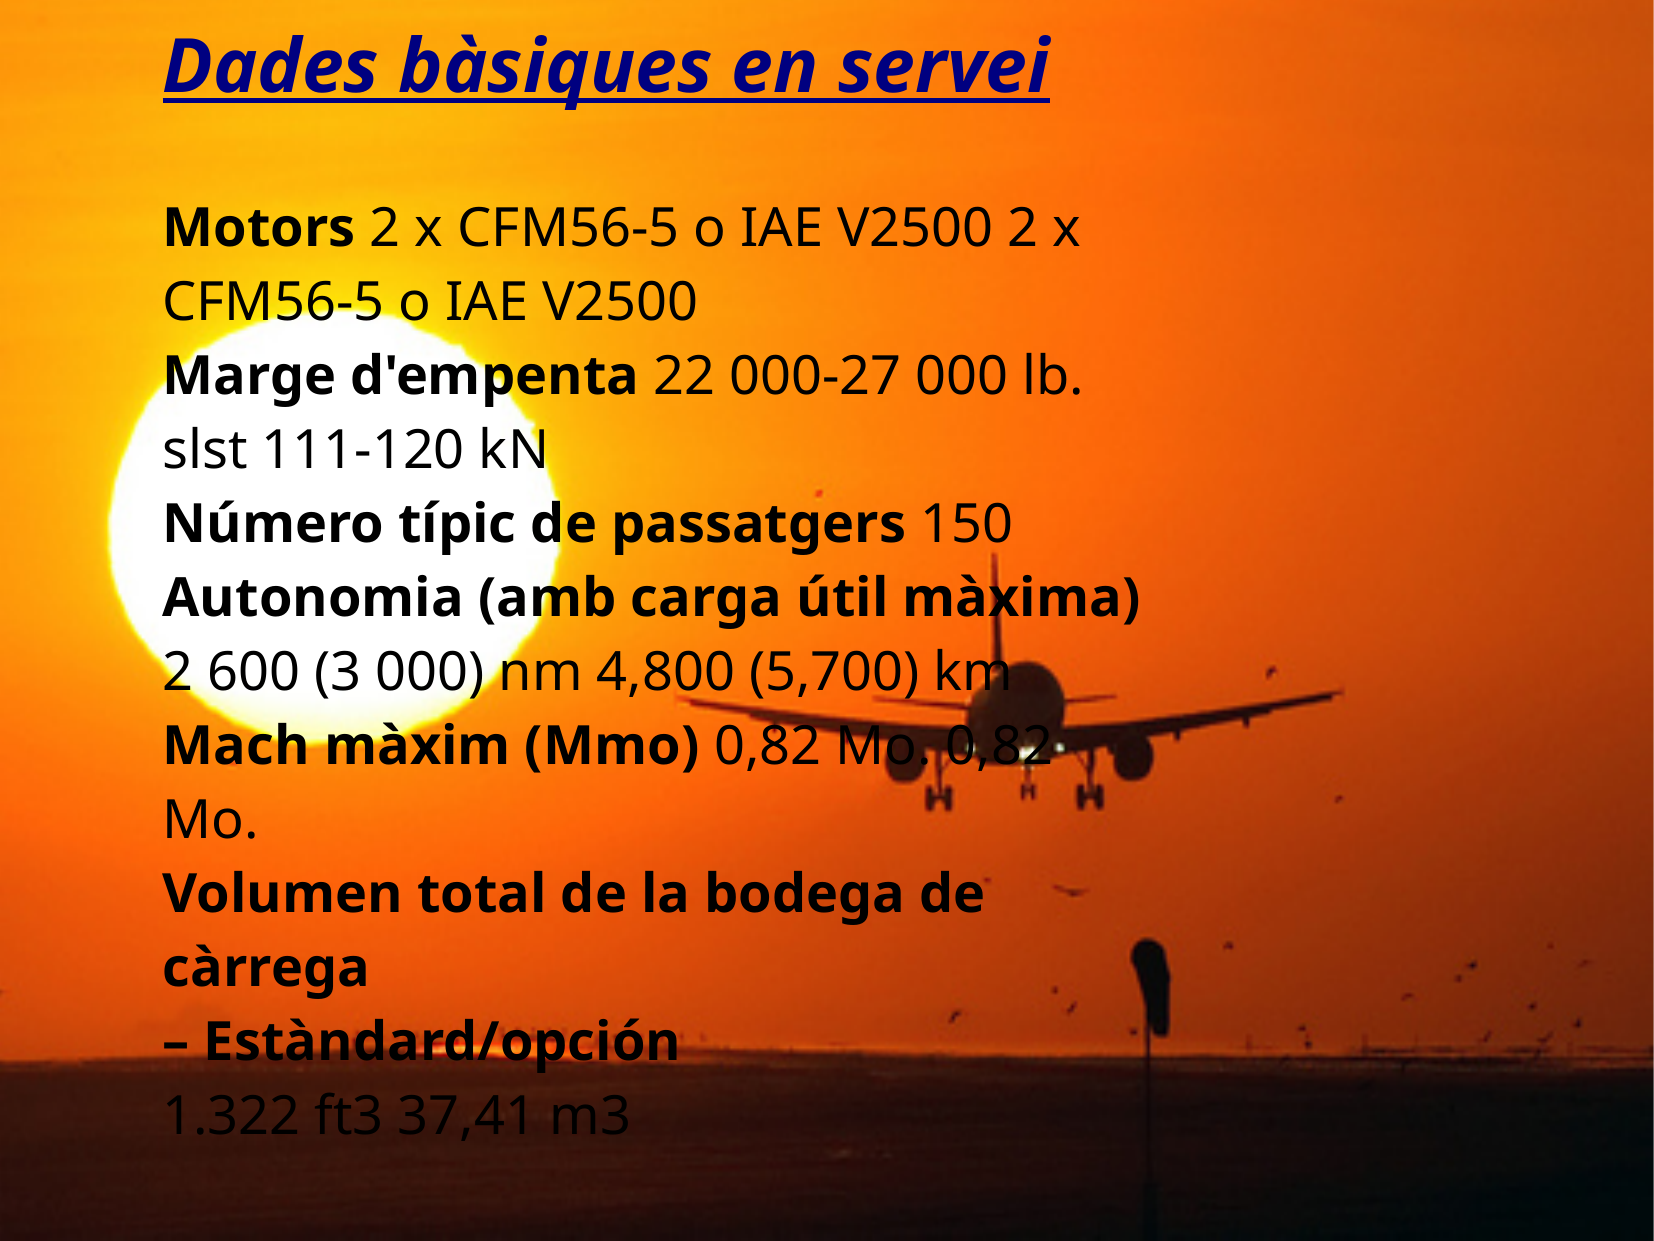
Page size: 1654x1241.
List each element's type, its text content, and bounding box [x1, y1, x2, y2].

text_box Dades bàsiques en servei Motors 2 x CFM56-5 o IAE V2500 2 x CFM56-5 o IAE V2500 Marge d'empenta 22 000-27 000 lb. slst 111-120 kN Número típic de passatgers 150 Autonomia (amb carga útil màxima) 2 600 (3 000) nm 4,800 (5,700) km Mach màxim (Mmo) 0,82 Mo. 0,82 Mo. Volumen total de la bodega de càrrega – Estàndard/opción 1.322 ft3 37,41 m3 [147, 4, 1172, 1106]
picture [0, 0, 1654, 1241]
